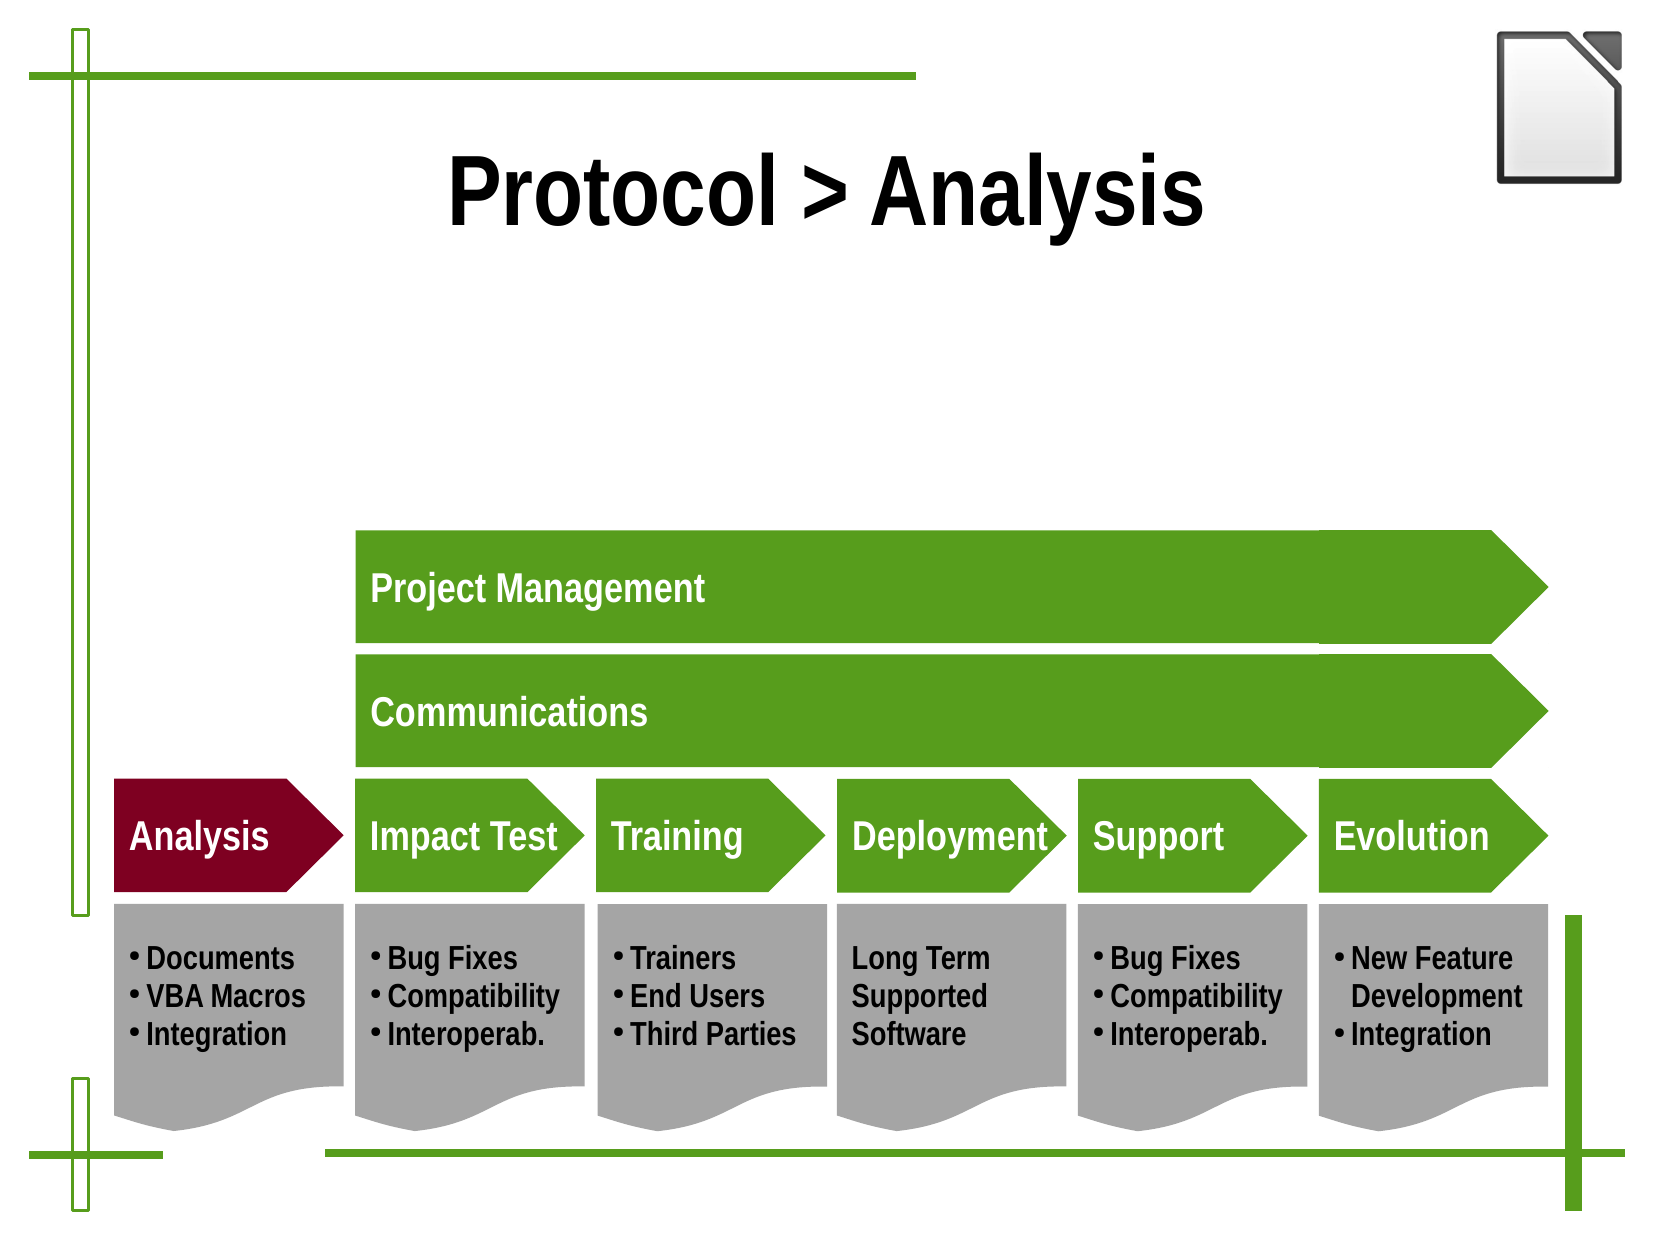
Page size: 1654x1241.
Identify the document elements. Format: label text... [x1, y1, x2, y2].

text_box Deployment [837, 778, 1067, 893]
text_box Documents VBA Macros Integration [114, 903, 344, 1132]
text_box New Feature Development Integration [1318, 904, 1549, 1132]
text_box Impact Test [355, 778, 585, 893]
text_box Trainers End Users Third Parties [597, 904, 828, 1132]
picture [1494, 29, 1624, 186]
title Protocol > Analysis [118, 118, 1536, 260]
text_box Analysis [114, 778, 344, 893]
text_box Training [596, 778, 826, 893]
text_box Communications [355, 654, 1549, 768]
text_box Bug Fixes Compatibility Interoperab. [355, 903, 585, 1132]
text_box Support [1078, 778, 1308, 893]
text_box Bug Fixes Compatibility Interoperab. [1077, 904, 1308, 1132]
text_box Project Management [355, 530, 1549, 644]
text_box Long Term Supported Software [836, 903, 1067, 1132]
text_box Evolution [1318, 778, 1549, 893]
